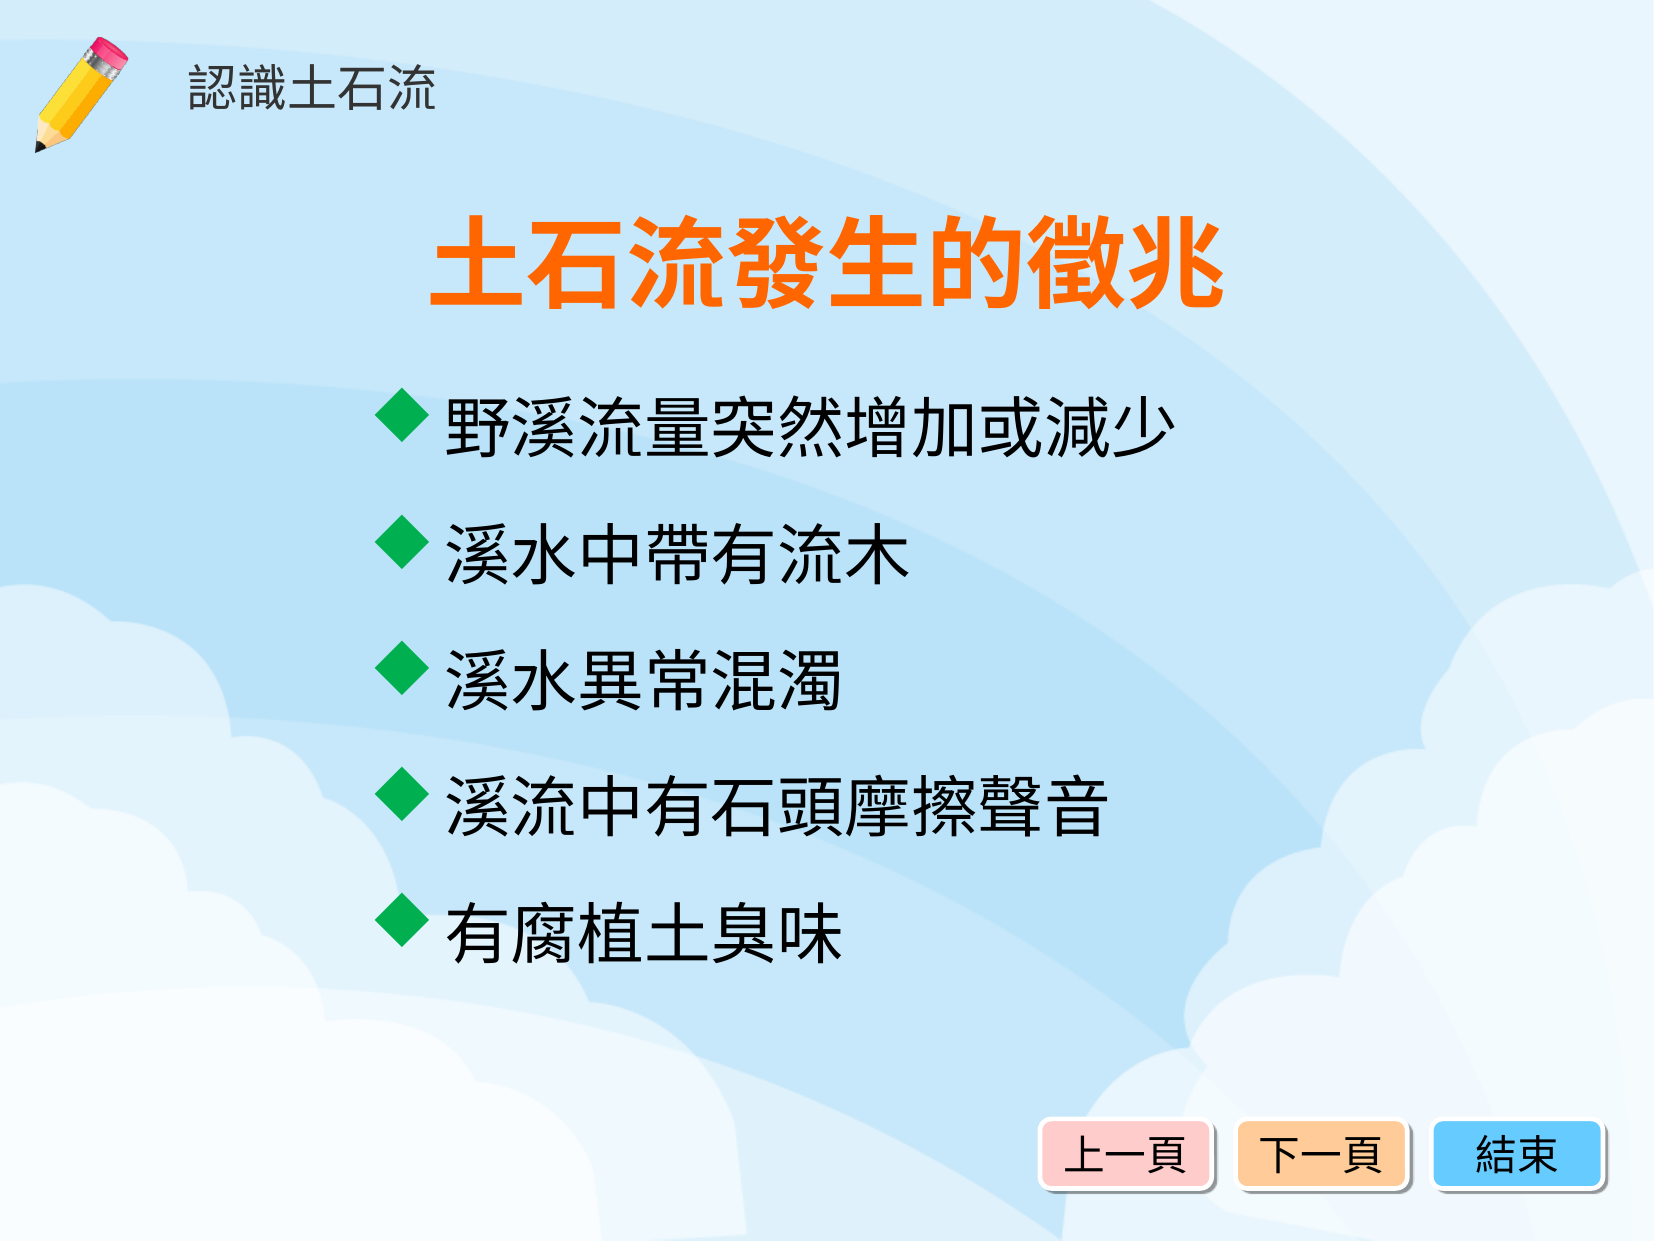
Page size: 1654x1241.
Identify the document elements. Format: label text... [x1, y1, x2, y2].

text_box 結束 [1431, 1118, 1603, 1189]
text_box 下一頁 [1235, 1118, 1408, 1189]
text_box 上一頁 [1039, 1118, 1212, 1189]
picture [0, 0, 1654, 1241]
text_box 土石流發生的徵兆 [295, 177, 1359, 326]
text_box 野溪流量突然增加或減少 溪水中帶有流木 溪水異常混濁 溪流中有石頭摩擦聲音 有腐植土臭味 [354, 368, 1300, 945]
